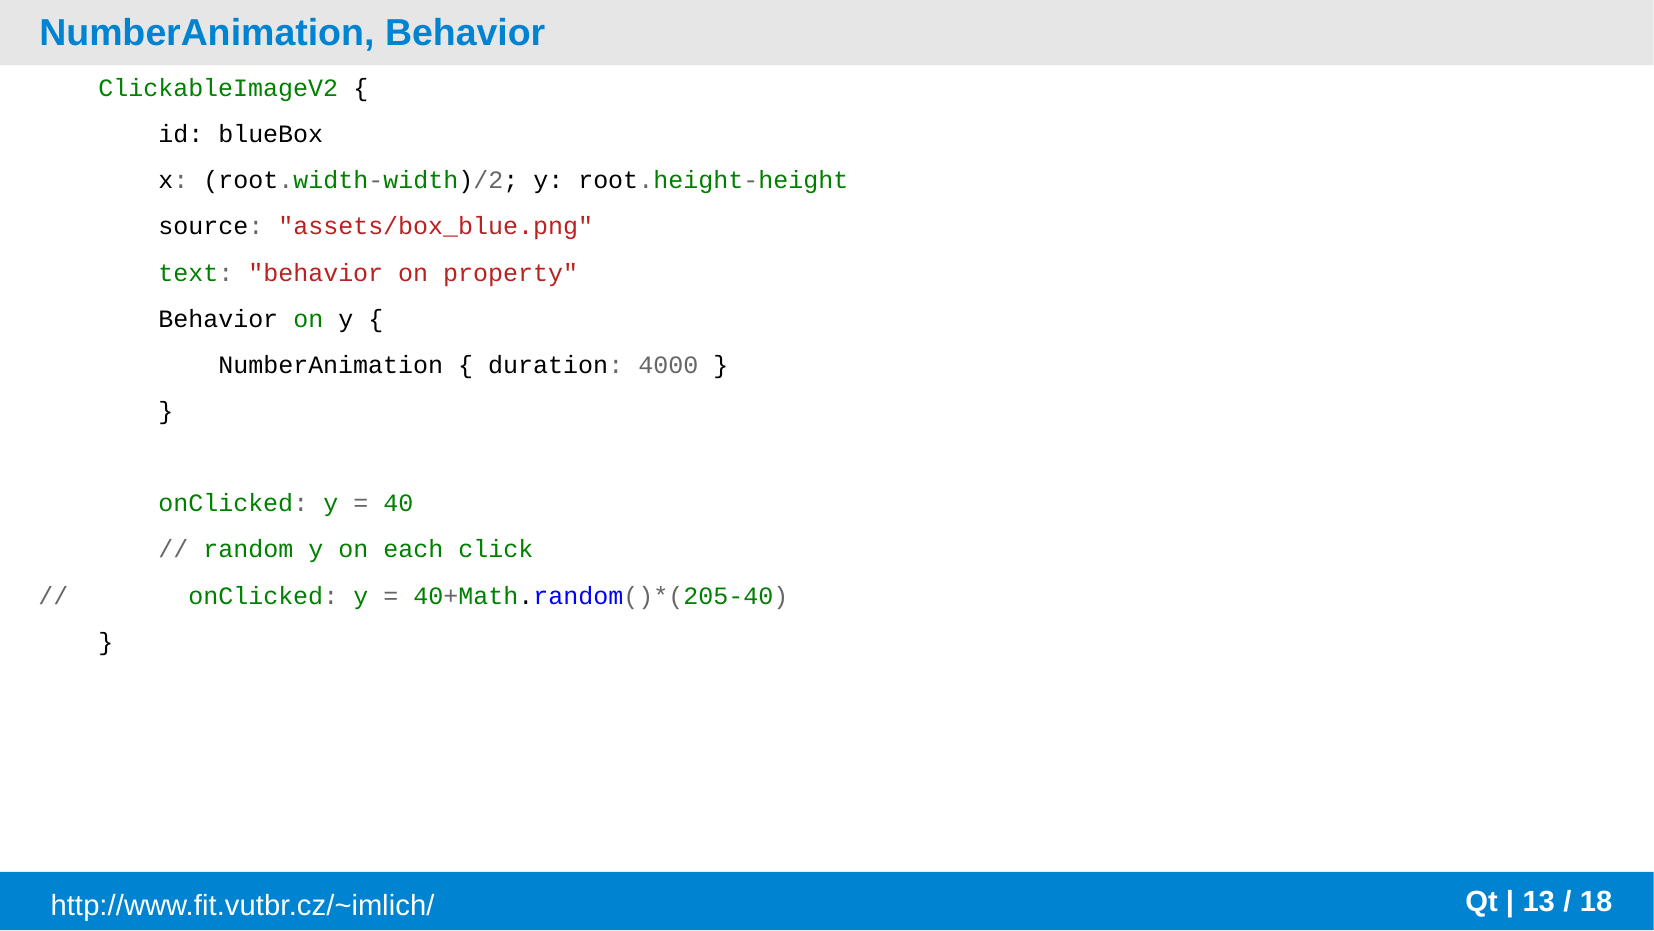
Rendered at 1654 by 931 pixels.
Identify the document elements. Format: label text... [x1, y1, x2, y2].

title NumberAnimation, Behavior [39, 4, 1615, 61]
list ClickableImageV2 { id: blueBox x: (root.width-width)/2; y: root.height-height source: "assets/box_blue.png" text: "behavior on property" Behavior on y { NumberAnimation { duration: 4000 } } onClicked: y = 40 // random y on each click // onClicked: y = 40+Math.random()*(205-40) } [38, 76, 1616, 658]
